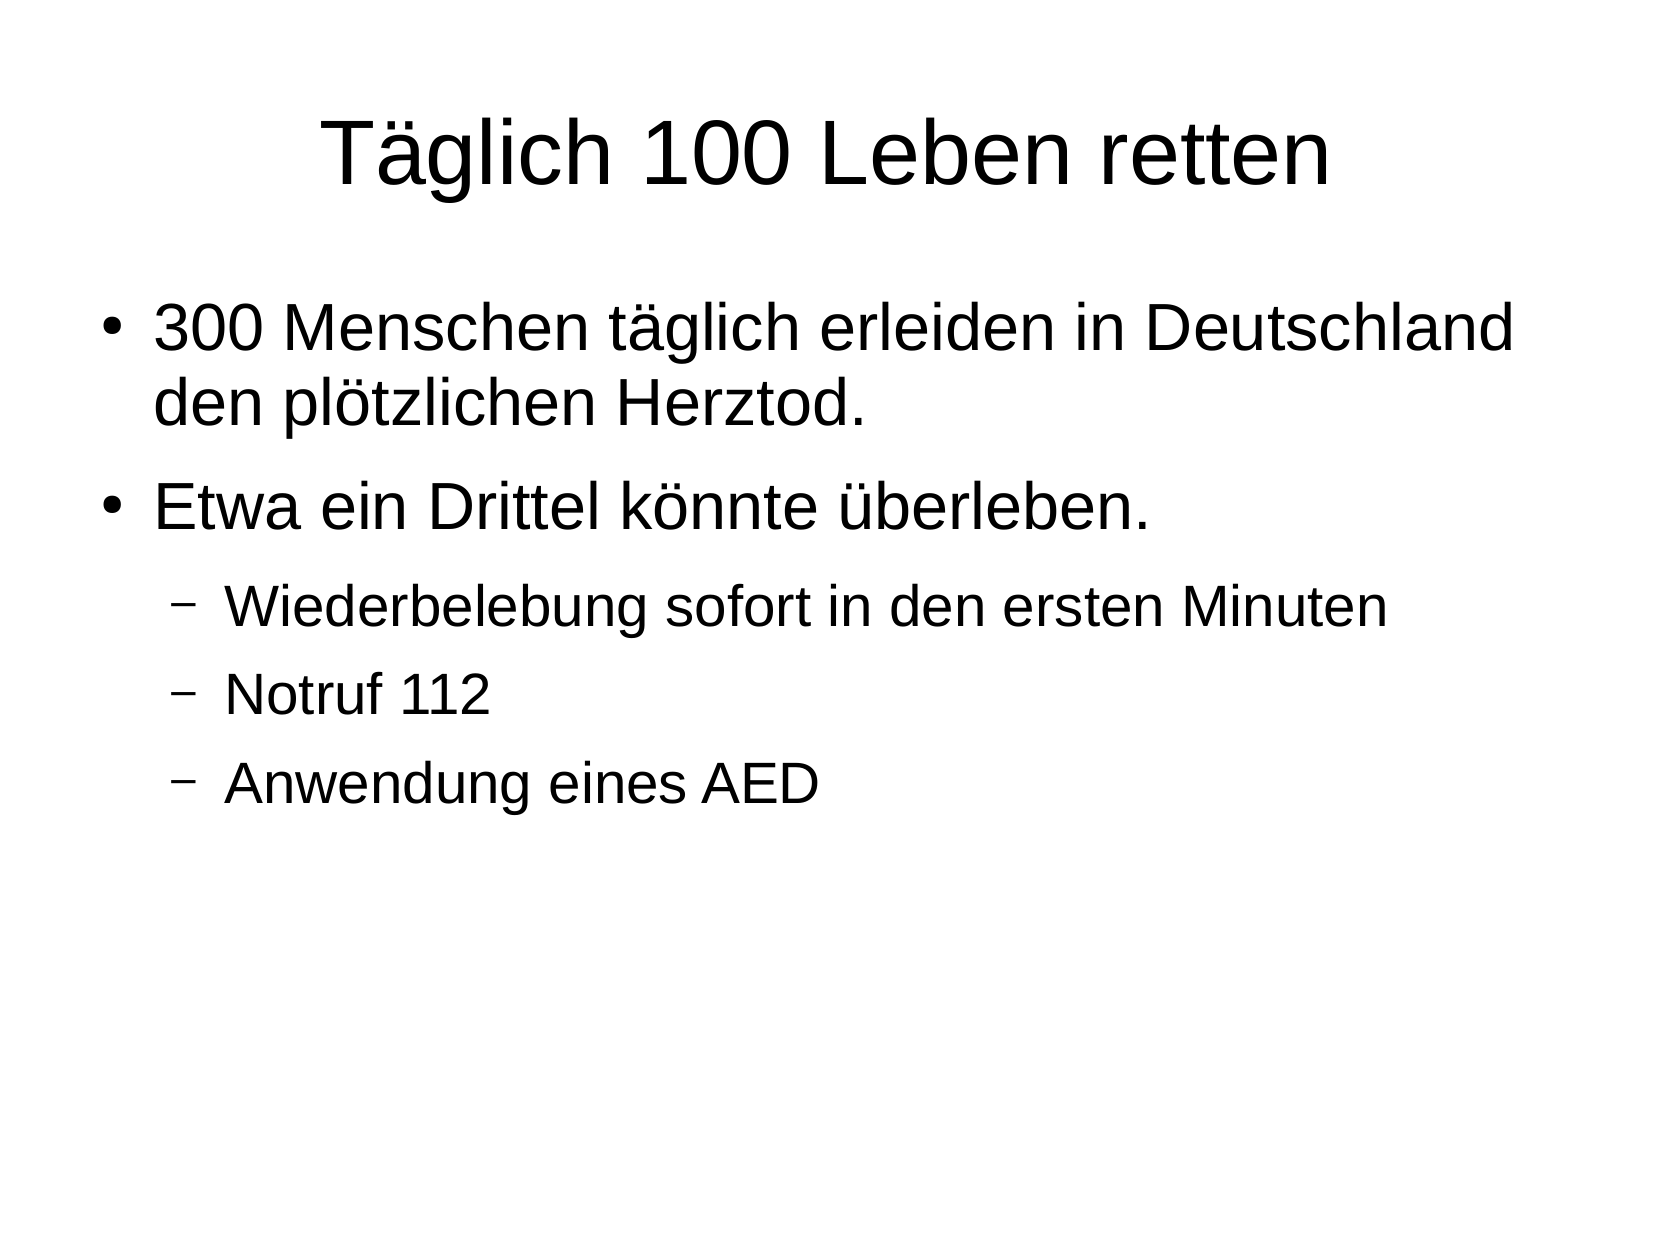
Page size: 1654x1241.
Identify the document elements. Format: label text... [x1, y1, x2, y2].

title Täglich 100 Leben retten [82, 49, 1571, 257]
list 300 Menschen täglich erleiden in Deutschland den plötzlichen Herztod. Etwa ein Drittel könnte überleben. Wiederbelebung sofort in den ersten Minuten Notruf 112 Anwendung eines AED [82, 290, 1538, 1010]
